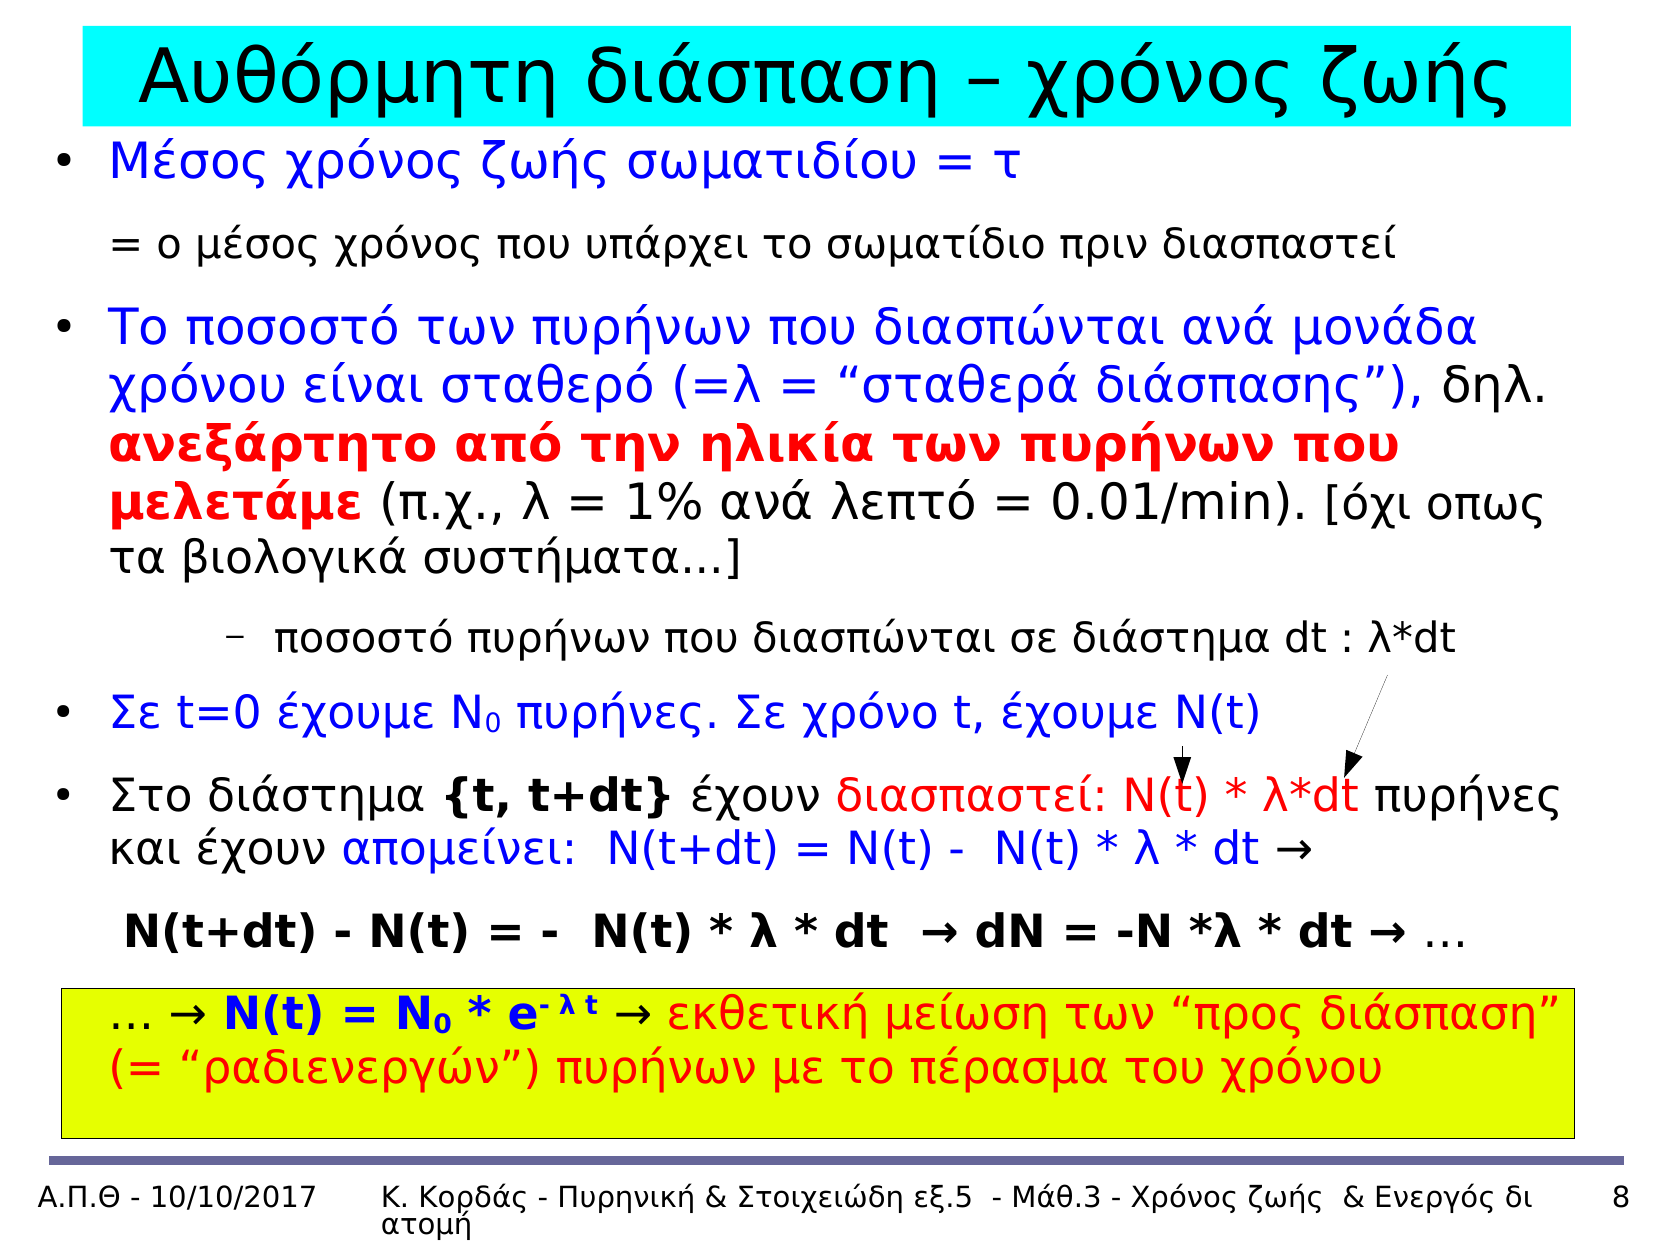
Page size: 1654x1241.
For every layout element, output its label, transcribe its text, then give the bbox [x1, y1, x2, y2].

list Μέσος χρόνος ζωής σωματιδίου = τ = o μέσος χρόνος που υπάρχει το σωματίδιο πριν διασπαστεί Το ποσοστό των πυρήνων που διασπώνται ανά μονάδα χρόνου είναι σταθερό (=λ = “σταθερά διάσπασης”), δηλ. ανεξάρτητο από την ηλικία των πυρήνων που μελετάμε (π.χ., λ = 1% ανά λεπτό = 0.01/min). [όχι οπως τα βιολογικά συστήματα...] ποσοστό πυρήνων που διασπώνται σε διάστημα dt : λ*dt Σε t=0 έχουμε Ν0 πυρήνες. Σε χρόνο t, έχουμε Ν(t) Στο διάστημα {t, t+dt} έχουν διασπαστεί: Ν(t) * λ*dt πυρήνες και έχουν απομείνει: Ν(t+dt) = N(t) - Ν(t) * λ * dt → Ν(t+dt) - N(t) = - Ν(t) * λ * dt → dN = -N *λ * dt → … … → N(t) = N0 * e- λ t → εκθετική μείωση των “προς διάσπαση” (= “ραδιενεργών”) πυρήνων με το πέρασμα του χρόνου [37, 132, 1613, 1129]
text_box [61, 1129, 1575, 1139]
title Αυθόρμητη διάσπαση – χρόνος ζωής [82, 32, 1571, 120]
